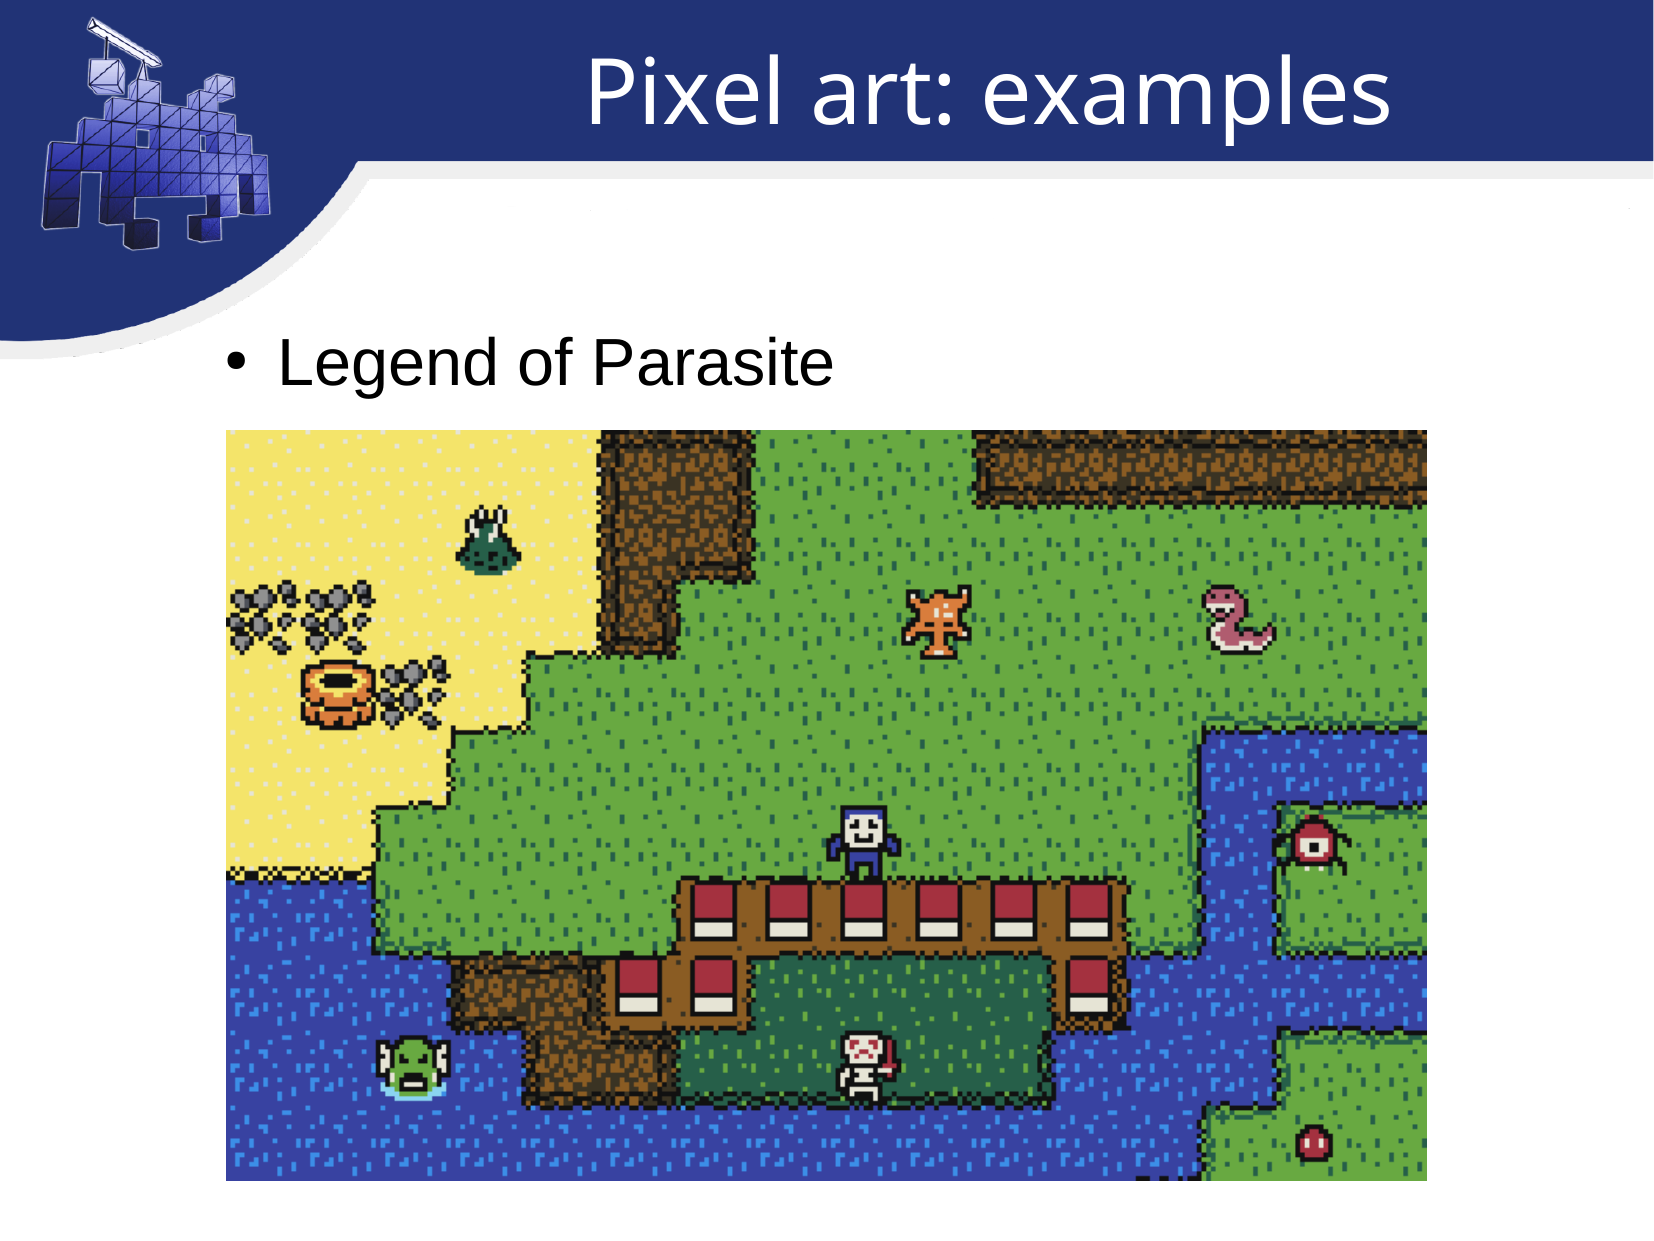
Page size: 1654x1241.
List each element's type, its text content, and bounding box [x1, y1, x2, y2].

list Legend of Parasite [206, 324, 1595, 1078]
picture [0, 0, 1654, 443]
title Pixel art: examples [354, 35, 1625, 142]
picture [226, 430, 1427, 1181]
